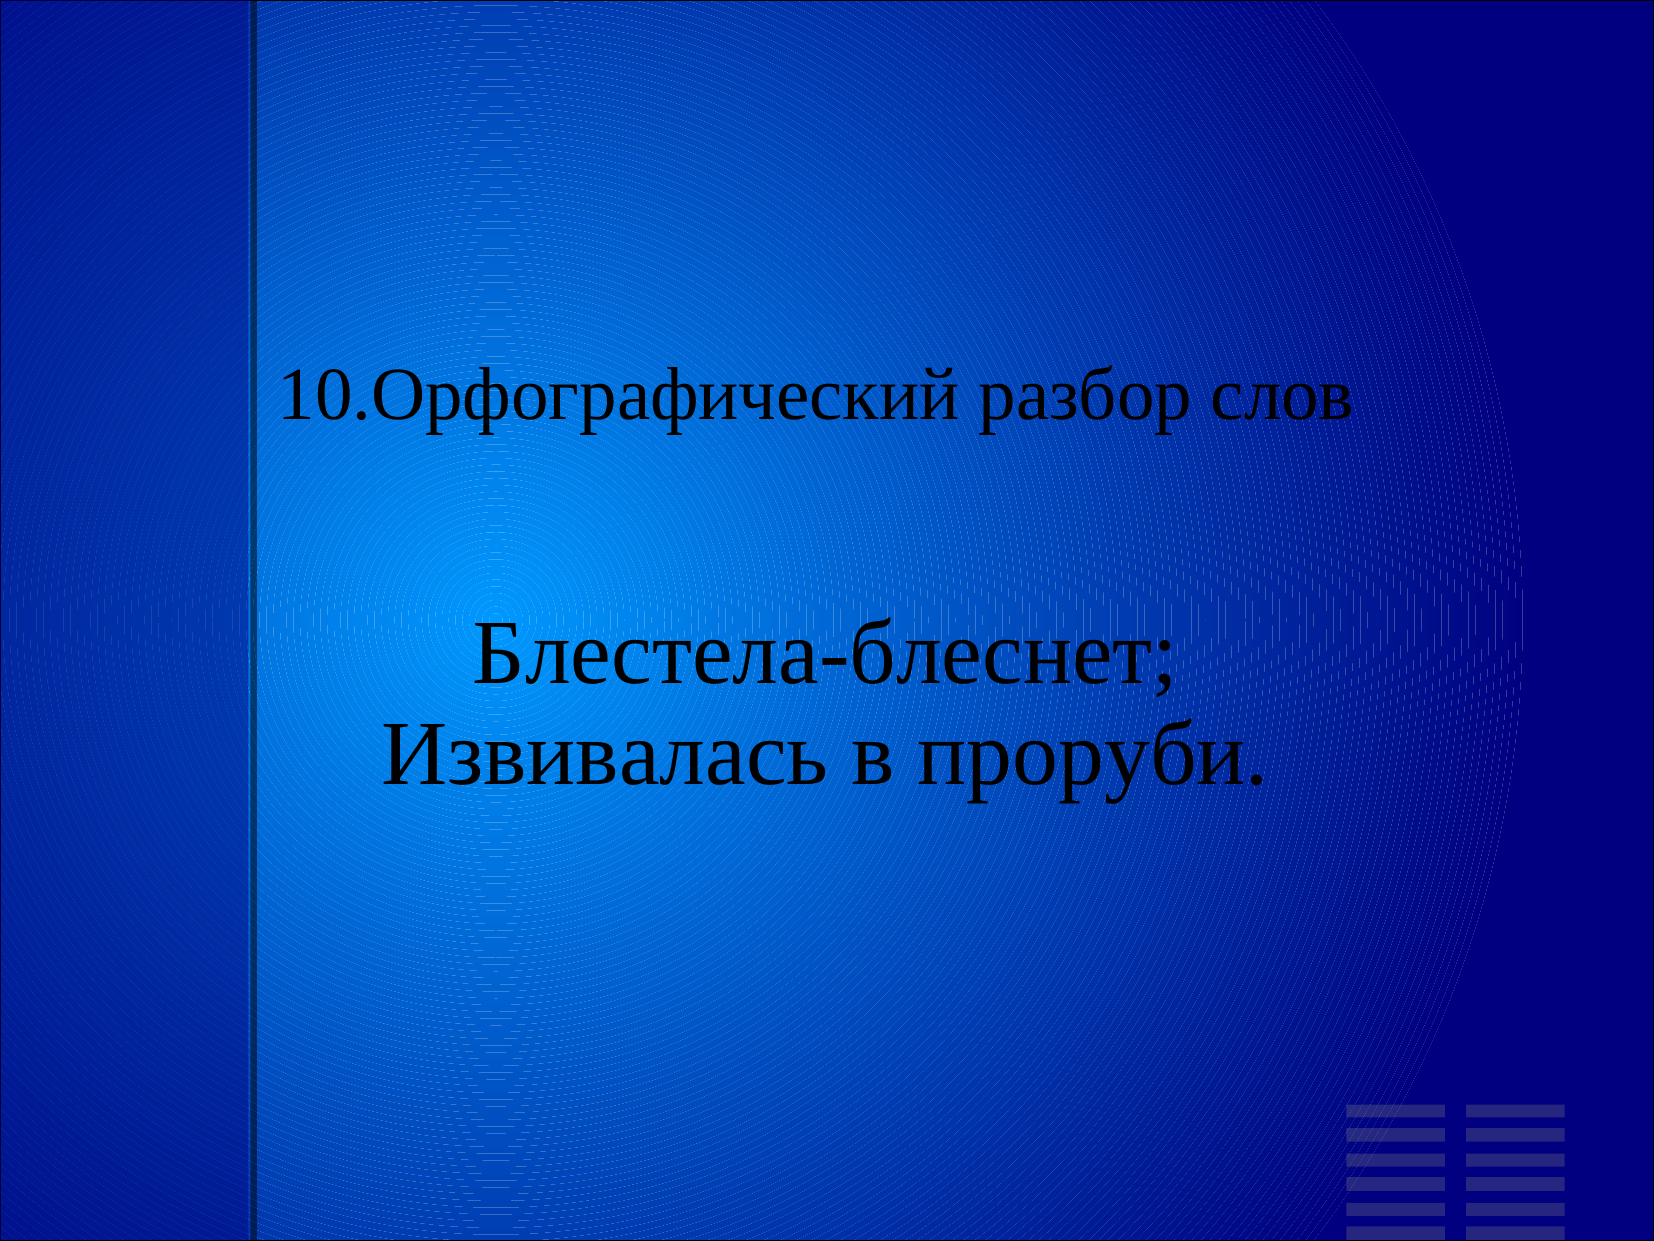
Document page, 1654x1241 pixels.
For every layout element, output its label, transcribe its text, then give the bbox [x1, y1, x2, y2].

subtitle 10.Орфографический разбор слов Блестела-блеснет; Извивалась в проруби. [119, 104, 1533, 1126]
